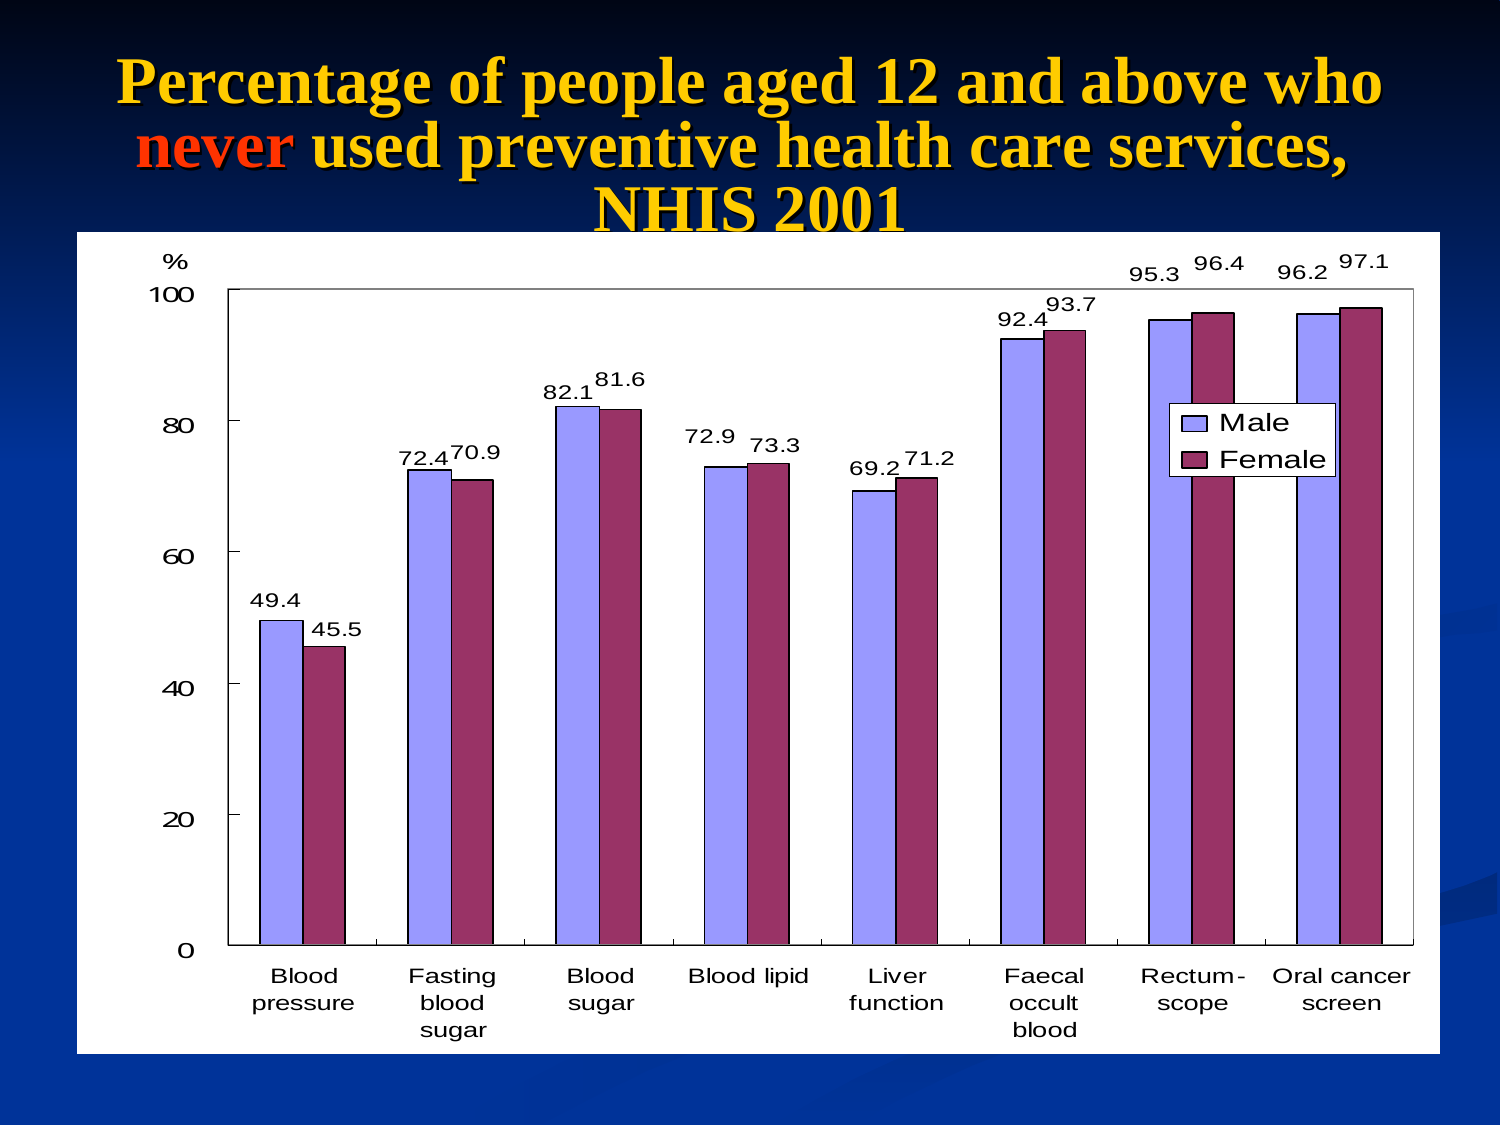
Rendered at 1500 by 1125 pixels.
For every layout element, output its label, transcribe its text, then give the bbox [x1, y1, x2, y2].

chart [76, 231, 1441, 1055]
title Percentage of people aged 12 and above who never used preventive health care services, NHIS 2001 [76, 45, 1426, 221]
